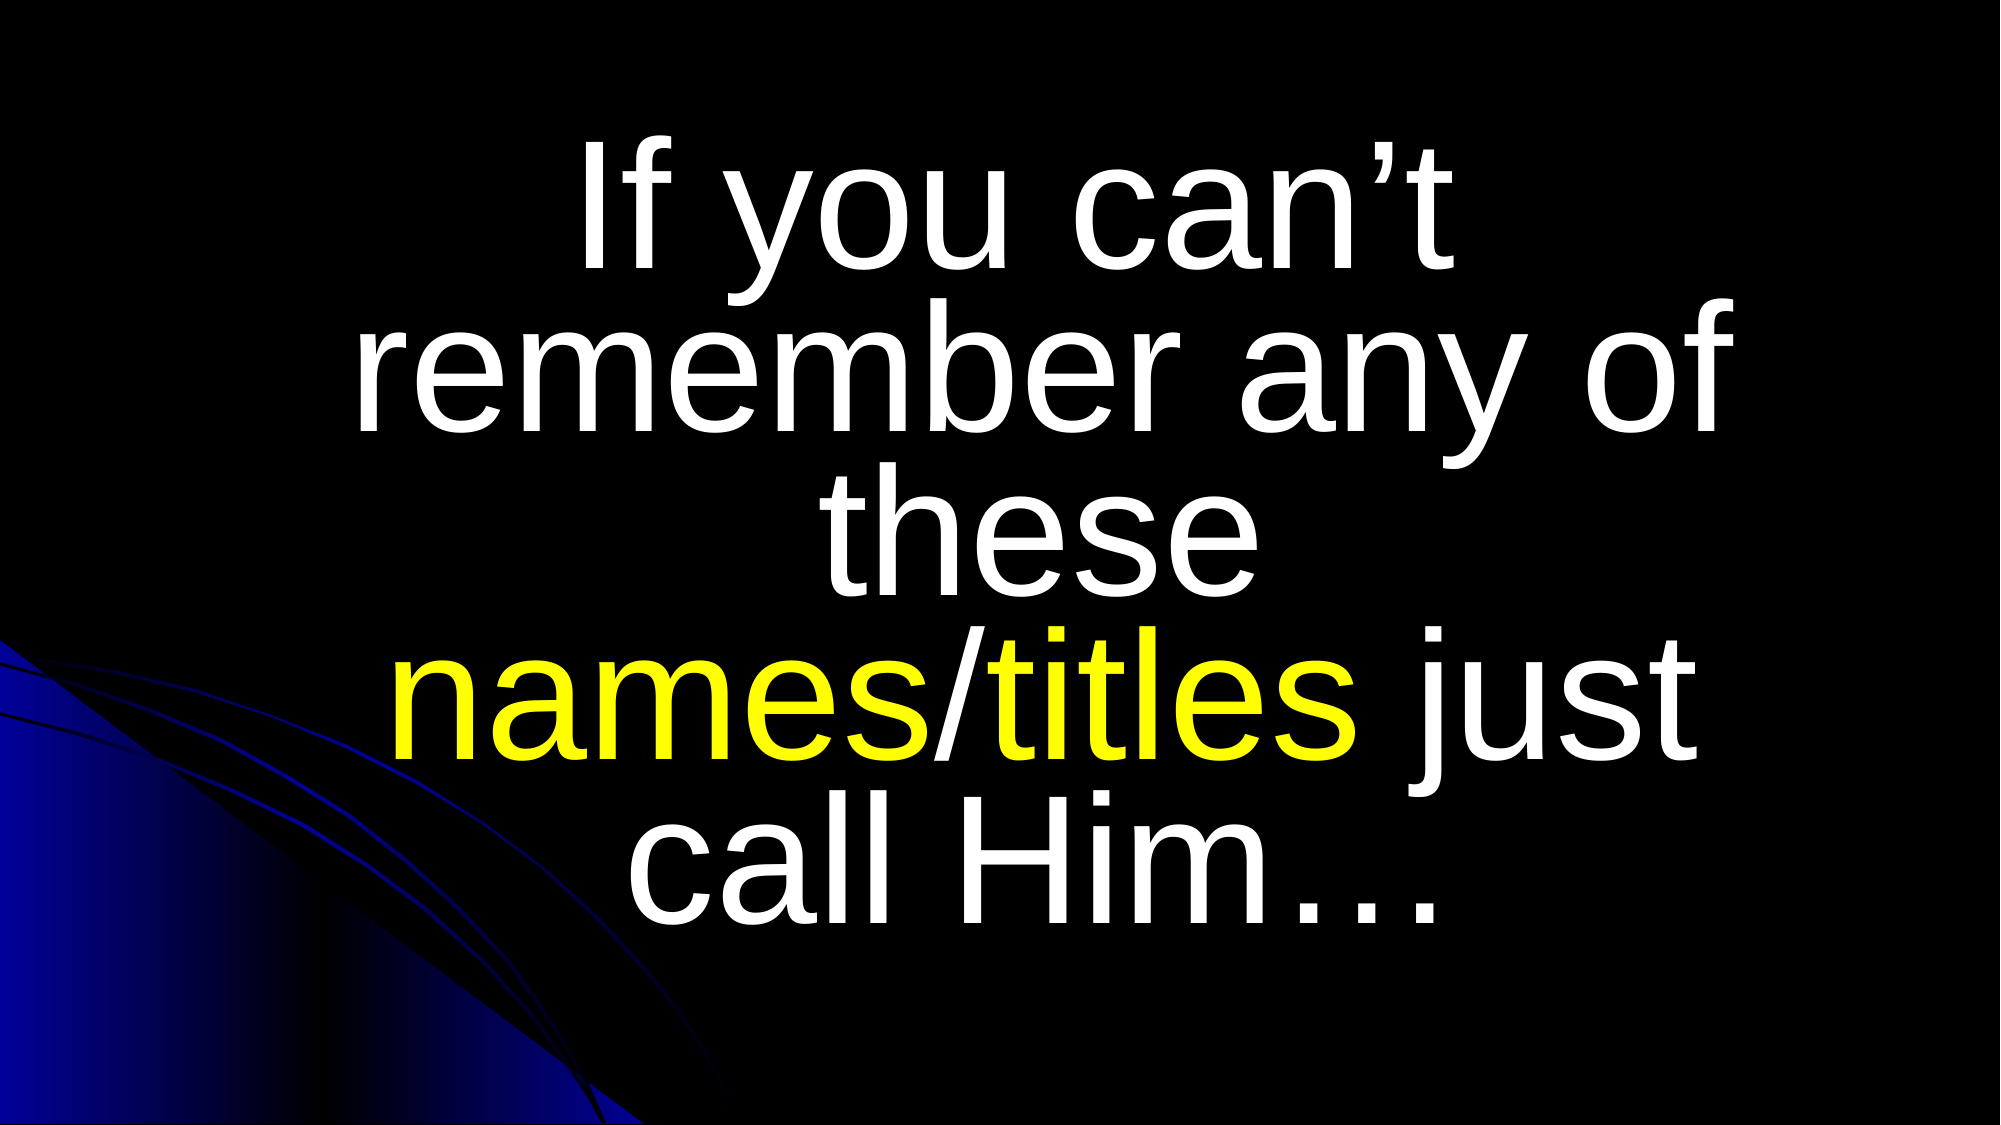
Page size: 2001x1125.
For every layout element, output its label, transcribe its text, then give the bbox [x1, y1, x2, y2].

list If you can’t remember any of these names/titles just call Him… [220, 0, 1750, 1125]
